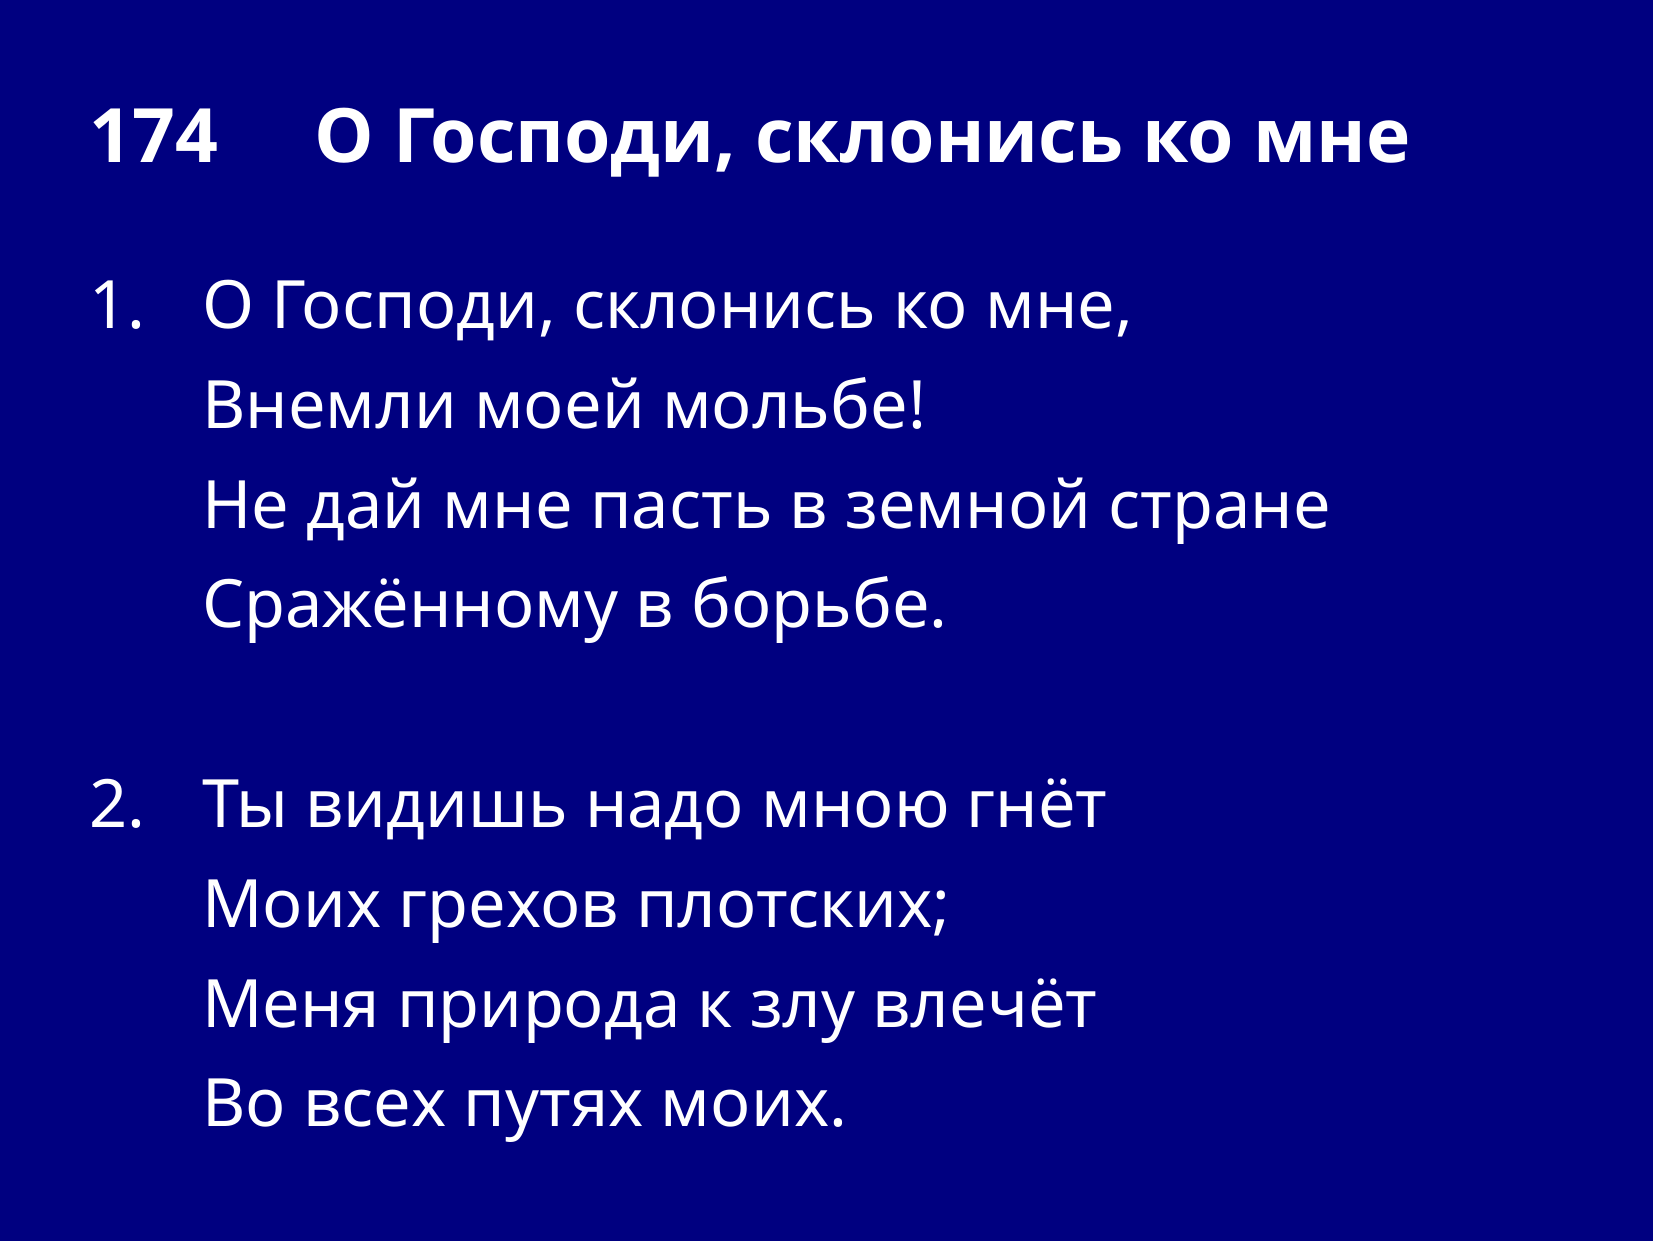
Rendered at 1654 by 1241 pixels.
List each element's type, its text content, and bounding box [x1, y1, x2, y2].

text_box 1. О Господи, склонись ко мне, Внемли моей мольбе! Не дай мне пасть в земной стране Сражённому в борьбе. 2. Ты видишь надо мною гнёт Моих грехов плотских; Меня природа к злу влечёт Во всех путях моих. [75, 188, 1576, 1163]
text_box 174 О Господи, склонись ко мне [75, 75, 1576, 188]
